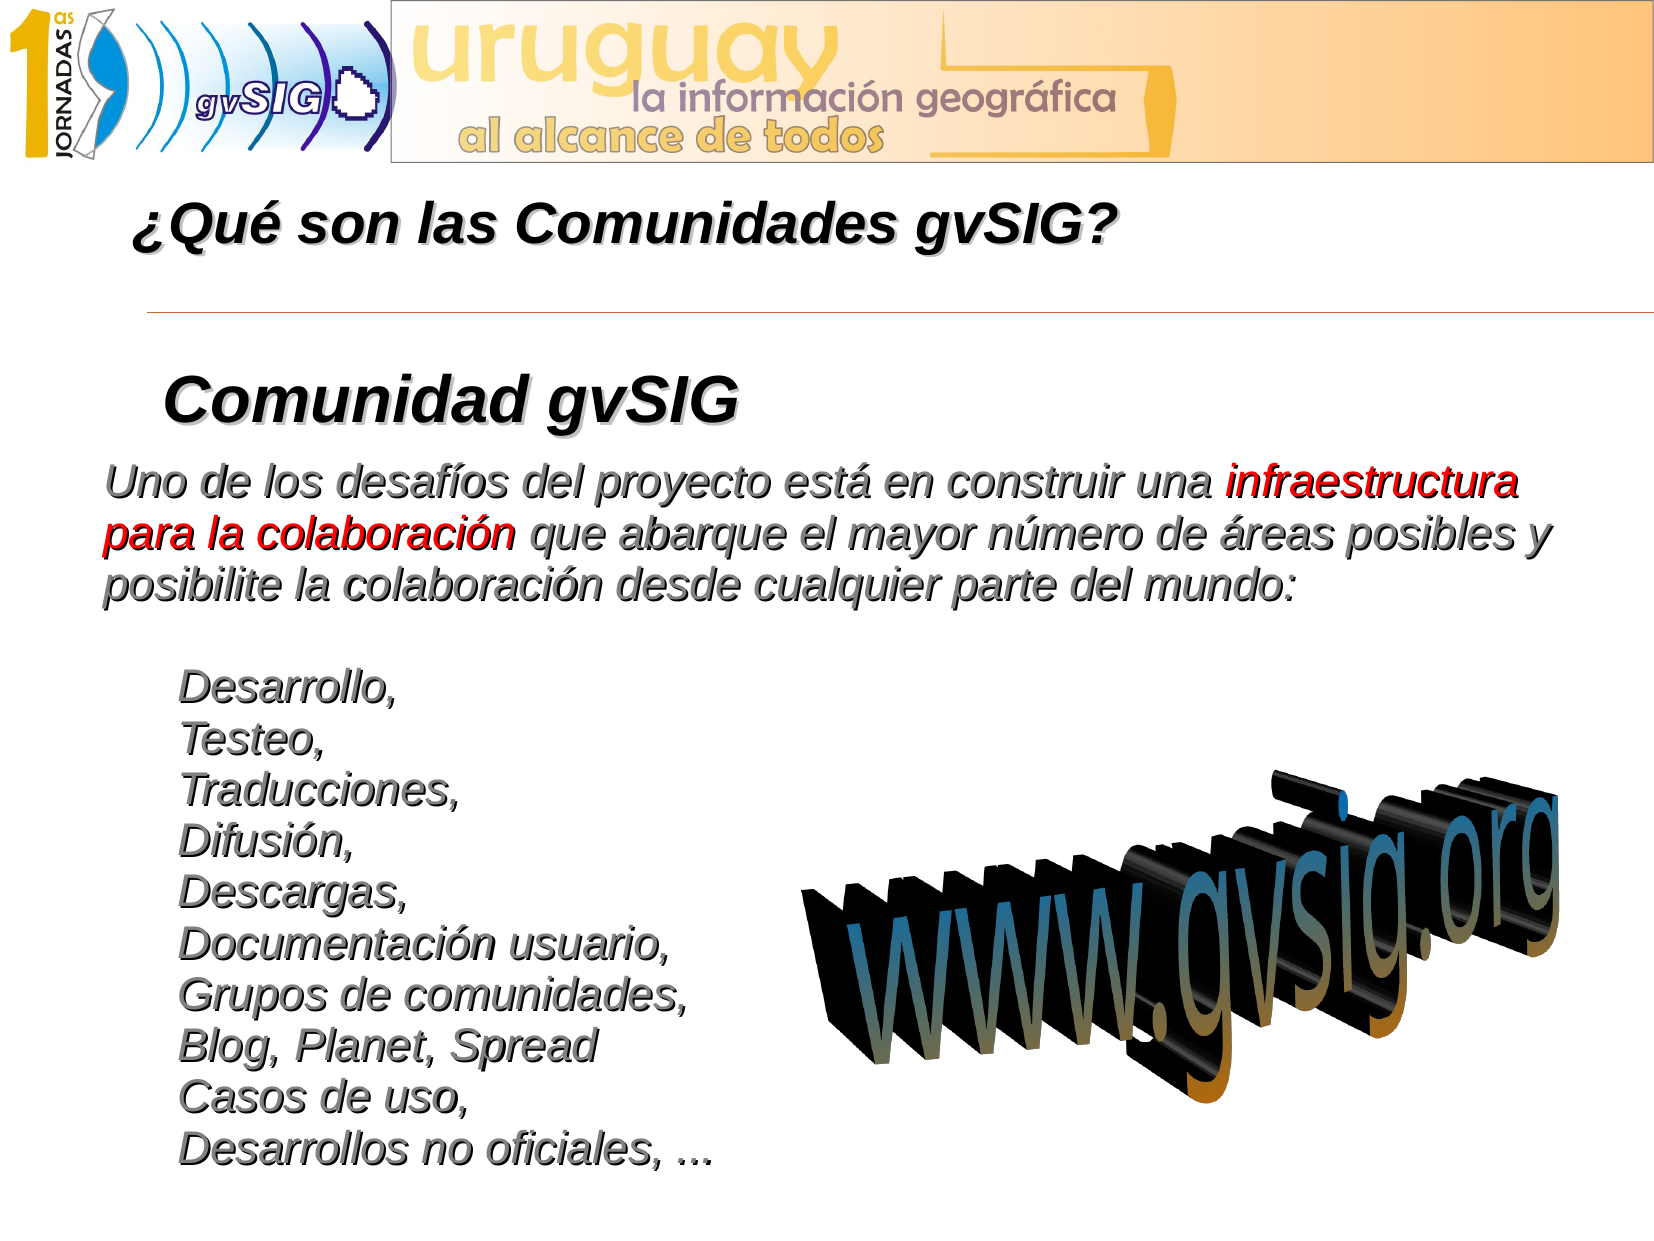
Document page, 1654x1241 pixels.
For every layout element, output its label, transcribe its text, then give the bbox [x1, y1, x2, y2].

text_box Uno de los desafíos del proyecto está en construir una infraestructura para la colaboración que abarque el mayor número de áreas posibles y posibilite la colaboración desde cualquier parte del mundo: Desarrollo, Testeo, Traducciones, Difusión, Descargas, Documentación usuario, Grupos de comunidades, Blog, Planet, Spread Casos de uso, Desarrollos no oficiales, ... [88, 447, 1625, 1173]
text_box Comunidad gvSIG [147, 354, 886, 444]
picture [0, 6, 1181, 163]
text_box ¿Qué son las Comunidades gvSIG? [118, 183, 1241, 273]
